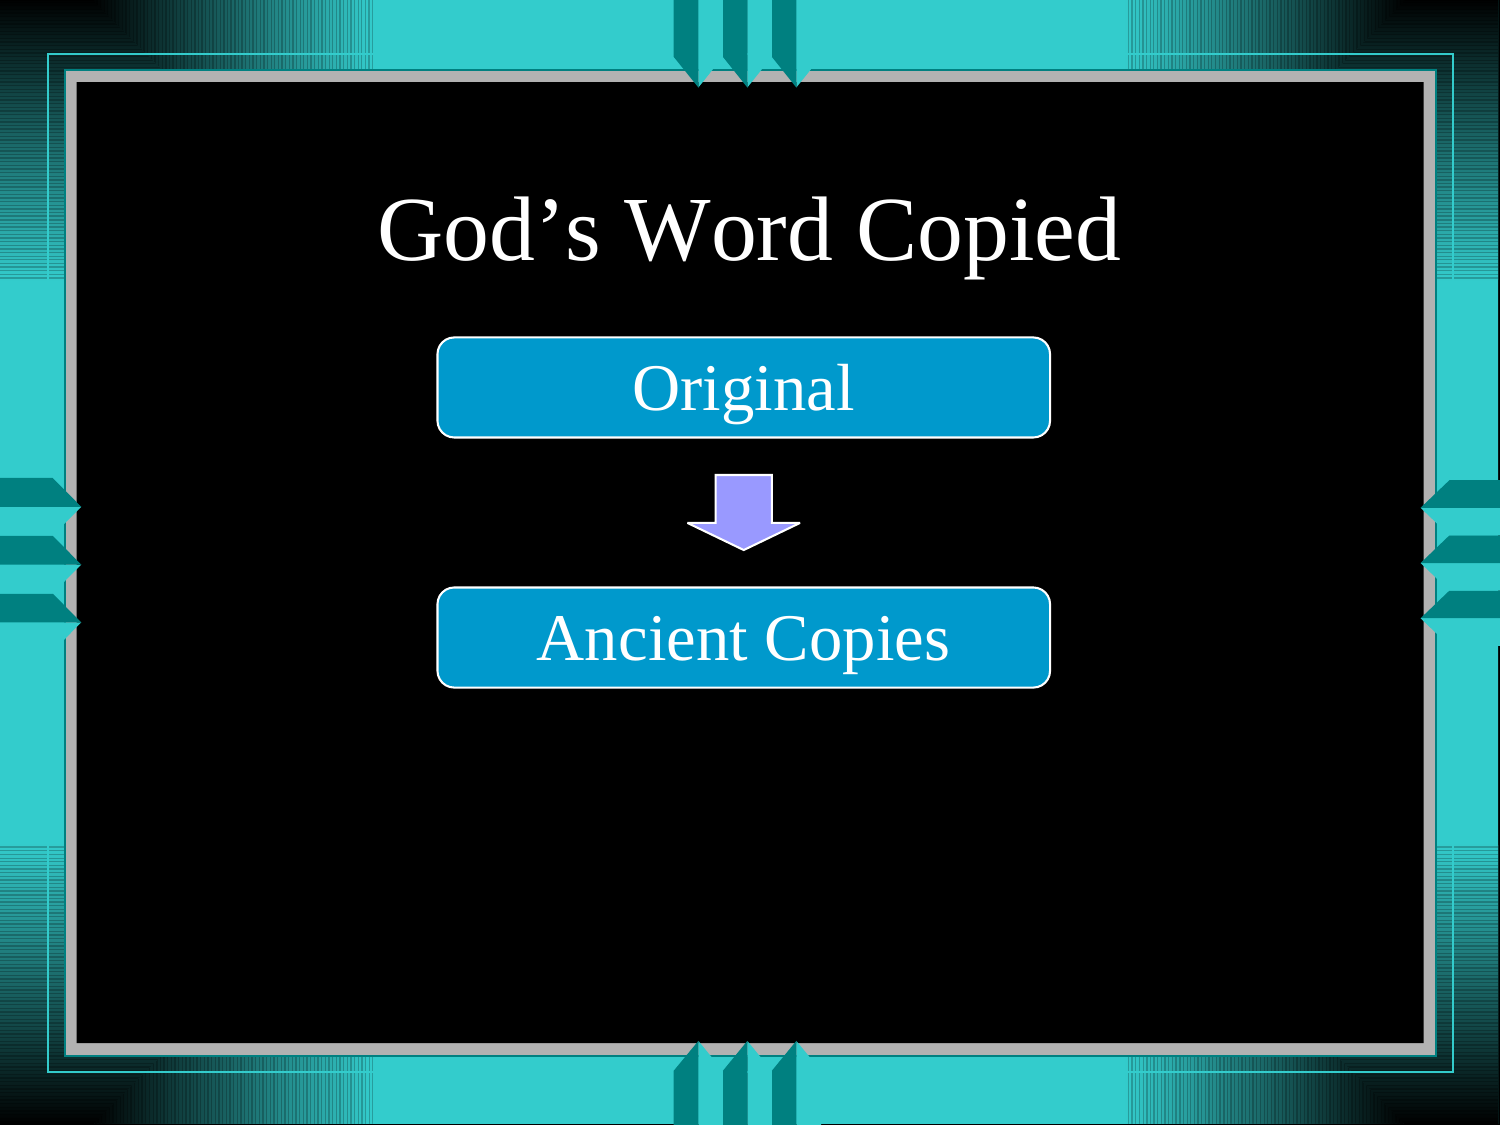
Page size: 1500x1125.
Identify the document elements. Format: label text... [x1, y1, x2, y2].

text_box Ancient Copies [437, 587, 1051, 688]
text_box Original [437, 337, 1051, 438]
text_box [687, 474, 801, 551]
title God’s Word Copied [112, 99, 1388, 288]
